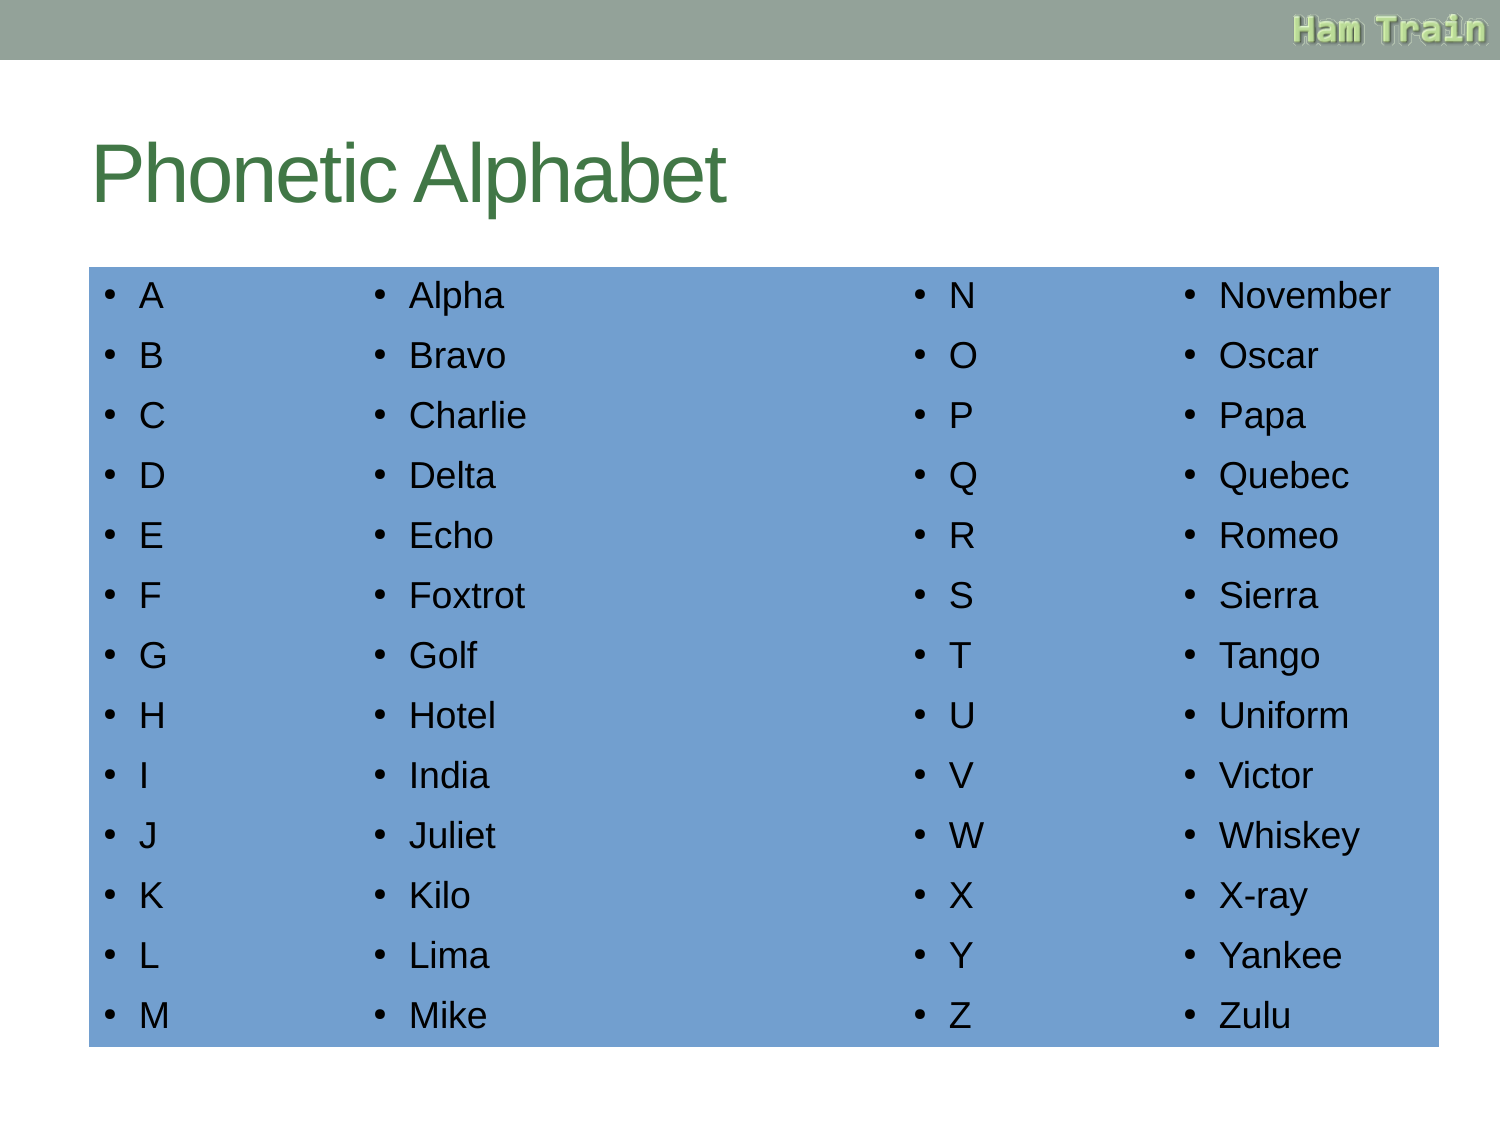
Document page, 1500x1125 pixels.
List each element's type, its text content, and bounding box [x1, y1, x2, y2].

table_cell Romeo [1169, 507, 1439, 567]
table_cell Q [899, 447, 1169, 507]
table_cell G [89, 627, 359, 687]
table_cell Lima [359, 927, 629, 987]
table_cell Oscar [1169, 327, 1439, 387]
table_cell Sierra [1169, 567, 1439, 627]
table_cell O [899, 327, 1169, 387]
table_header Alpha [359, 267, 629, 327]
table_cell Uniform [1169, 687, 1439, 747]
table_cell Kilo [359, 867, 629, 927]
table_cell Z [899, 987, 1169, 1047]
table_cell L [89, 927, 359, 987]
table_cell [629, 987, 899, 1047]
table_cell [629, 567, 899, 627]
table_cell C [89, 387, 359, 447]
table_header November [1169, 267, 1439, 327]
title Phonetic Alphabet [75, 87, 1426, 251]
table_cell Foxtrot [359, 567, 629, 627]
table_cell [629, 747, 899, 807]
table_cell M [89, 987, 359, 1047]
table_cell R [899, 507, 1169, 567]
table_cell Juliet [359, 807, 629, 867]
table_cell Delta [359, 447, 629, 507]
table_cell [629, 387, 899, 447]
table_header [629, 267, 899, 327]
table_cell B [89, 327, 359, 387]
table_cell D [89, 447, 359, 507]
table_cell Yankee [1169, 927, 1439, 987]
table_cell Y [899, 927, 1169, 987]
table_cell U [899, 687, 1169, 747]
table_cell [629, 507, 899, 567]
table_cell [629, 687, 899, 747]
table_cell Whiskey [1169, 807, 1439, 867]
table_cell F [89, 567, 359, 627]
table_cell Echo [359, 507, 629, 567]
table_cell Hotel [359, 687, 629, 747]
table_cell Zulu [1169, 987, 1439, 1047]
table_cell [629, 447, 899, 507]
table_cell [629, 867, 899, 927]
table_cell X [899, 867, 1169, 927]
table_cell J [89, 807, 359, 867]
table_header A [89, 267, 359, 327]
table_cell Bravo [359, 327, 629, 387]
table_cell Golf [359, 627, 629, 687]
table_cell India [359, 747, 629, 807]
table_cell V [899, 747, 1169, 807]
table_cell W [899, 807, 1169, 867]
table_cell Quebec [1169, 447, 1439, 507]
table_header N [899, 267, 1169, 327]
table_cell Tango [1169, 627, 1439, 687]
table_cell X-ray [1169, 867, 1439, 927]
table_cell T [899, 627, 1169, 687]
table_cell H [89, 687, 359, 747]
table_cell K [89, 867, 359, 927]
table_cell Mike [359, 987, 629, 1047]
table_cell Victor [1169, 747, 1439, 807]
table_cell I [89, 747, 359, 807]
table_cell P [899, 387, 1169, 447]
table_cell [629, 327, 899, 387]
table_cell [629, 627, 899, 687]
table_cell S [899, 567, 1169, 627]
table_cell Papa [1169, 387, 1439, 447]
table_cell [629, 927, 899, 987]
table_cell E [89, 507, 359, 567]
table_cell [629, 807, 899, 867]
table_cell Charlie [359, 387, 629, 447]
